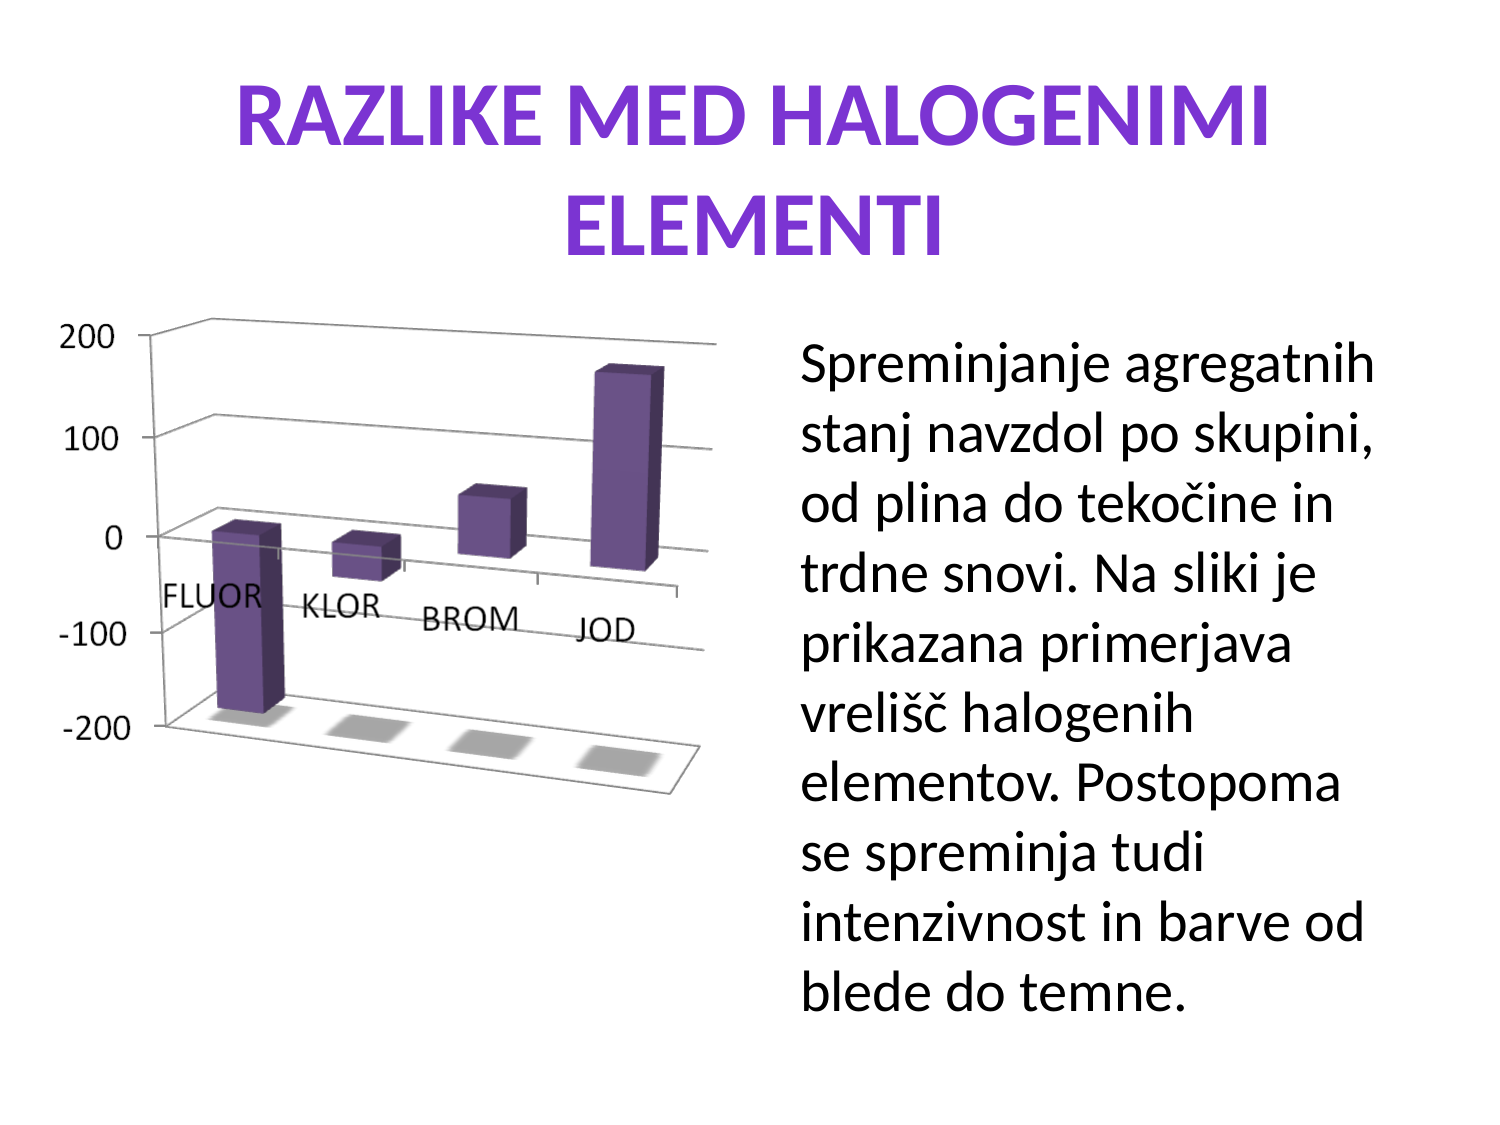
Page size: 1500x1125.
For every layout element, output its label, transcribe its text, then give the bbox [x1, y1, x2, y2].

text_box Spreminjanje agregatnih stanj navzdol po skupini, od plina do tekočine in trdne snovi. Na sliki je prikazana primerjava vrelišč halogenih elementov. Postopoma se spreminja tudi intenzivnost in barve od blede do temne. [785, 316, 1407, 1031]
picture [0, 272, 782, 840]
text_box Razlike med halogenimi Elementi [220, 46, 1311, 282]
